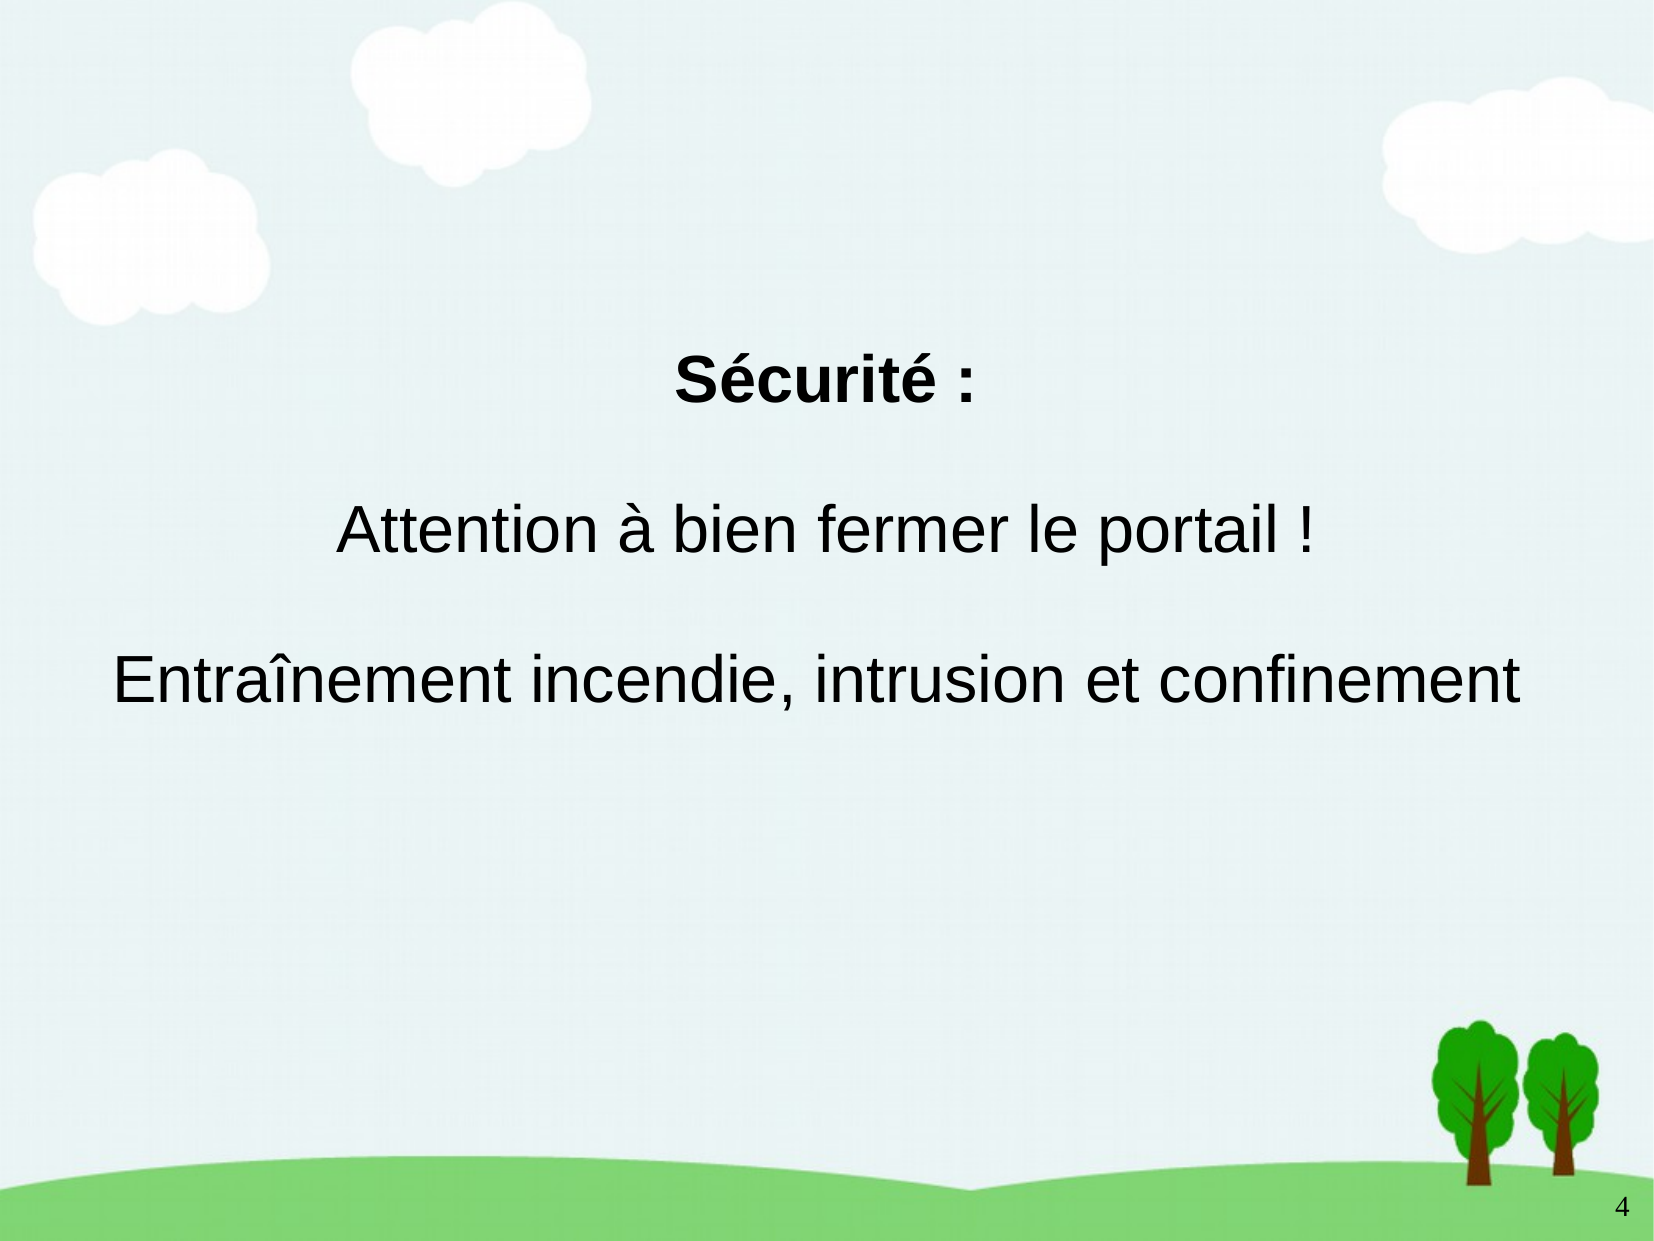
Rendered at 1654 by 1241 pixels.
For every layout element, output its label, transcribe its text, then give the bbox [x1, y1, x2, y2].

picture [0, 0, 1654, 1241]
subtitle Sécurité : Attention à bien fermer le portail ! Entraînement incendie, intrusion et confinement [82, 49, 1571, 1010]
